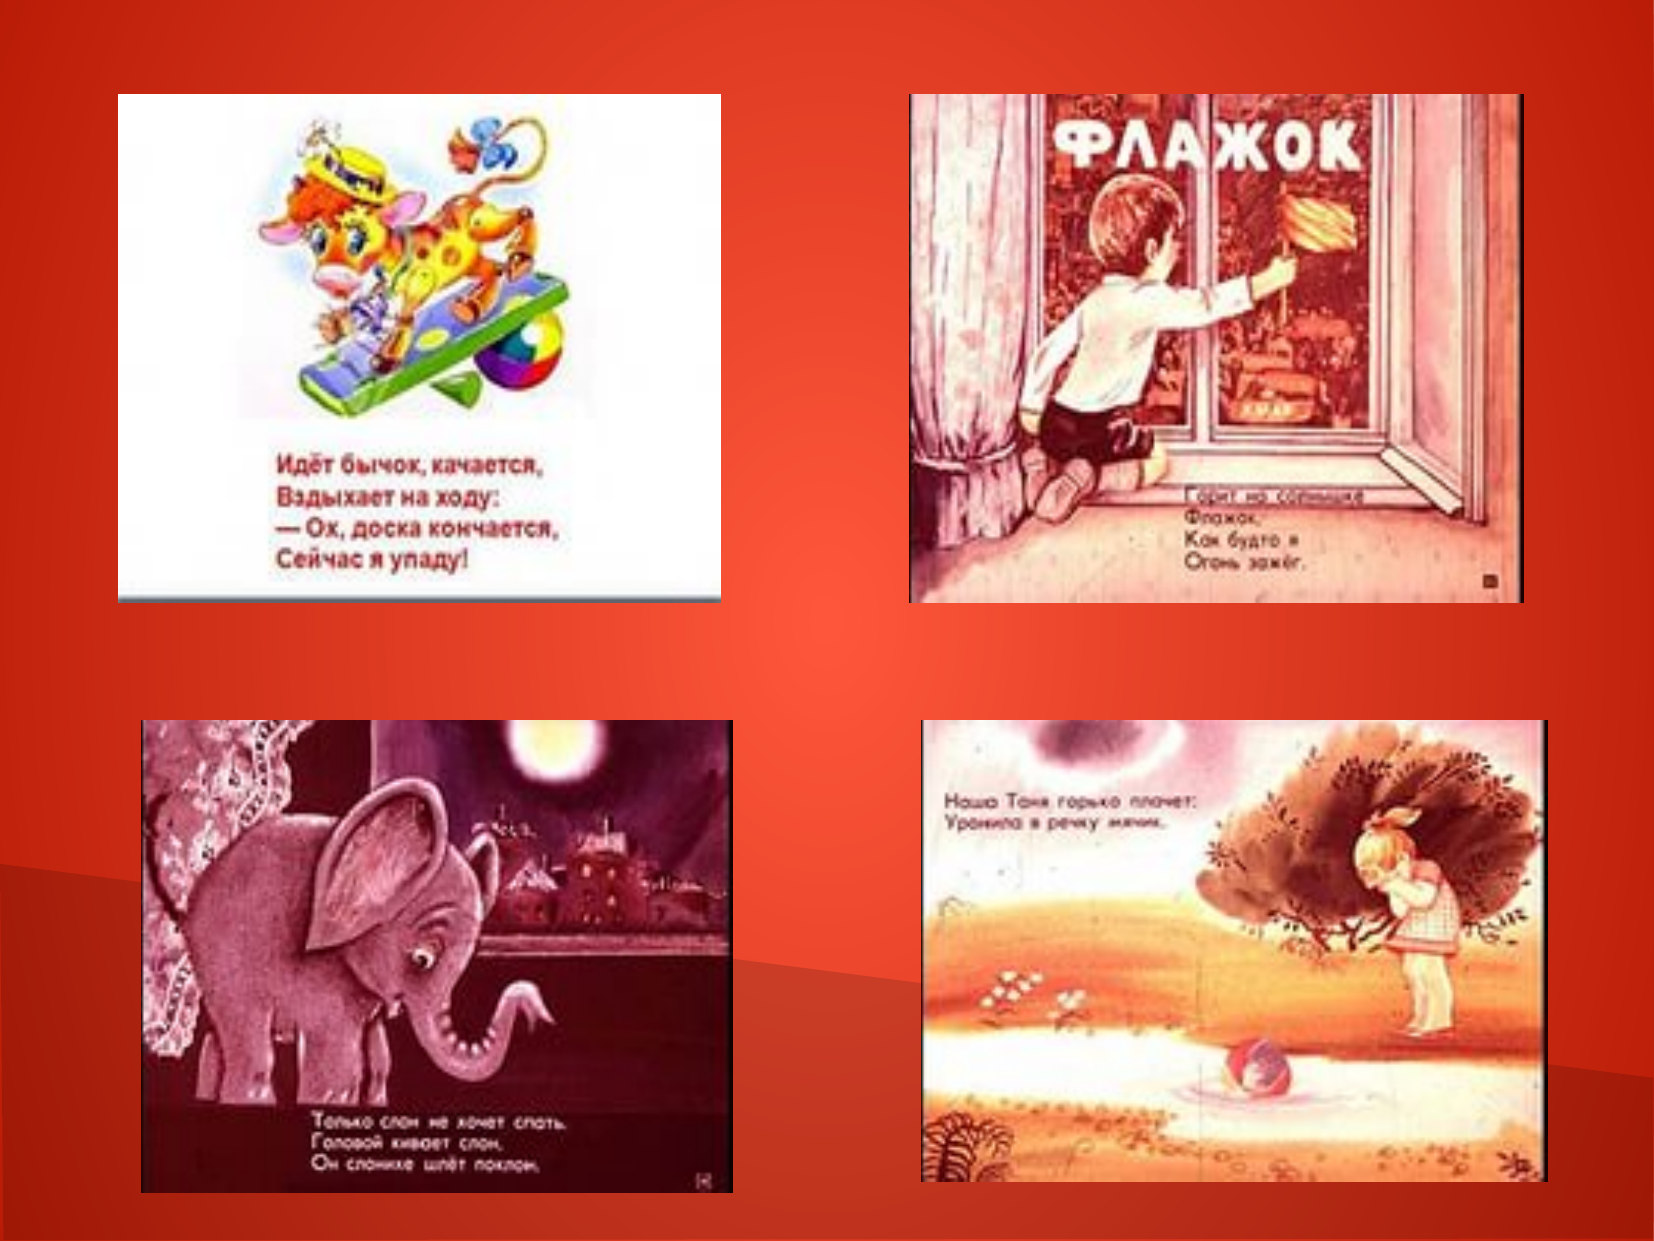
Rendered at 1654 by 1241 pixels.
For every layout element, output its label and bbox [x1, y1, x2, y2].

picture [118, 94, 721, 603]
picture [921, 720, 1548, 1182]
picture [141, 720, 733, 1193]
picture [909, 94, 1524, 603]
